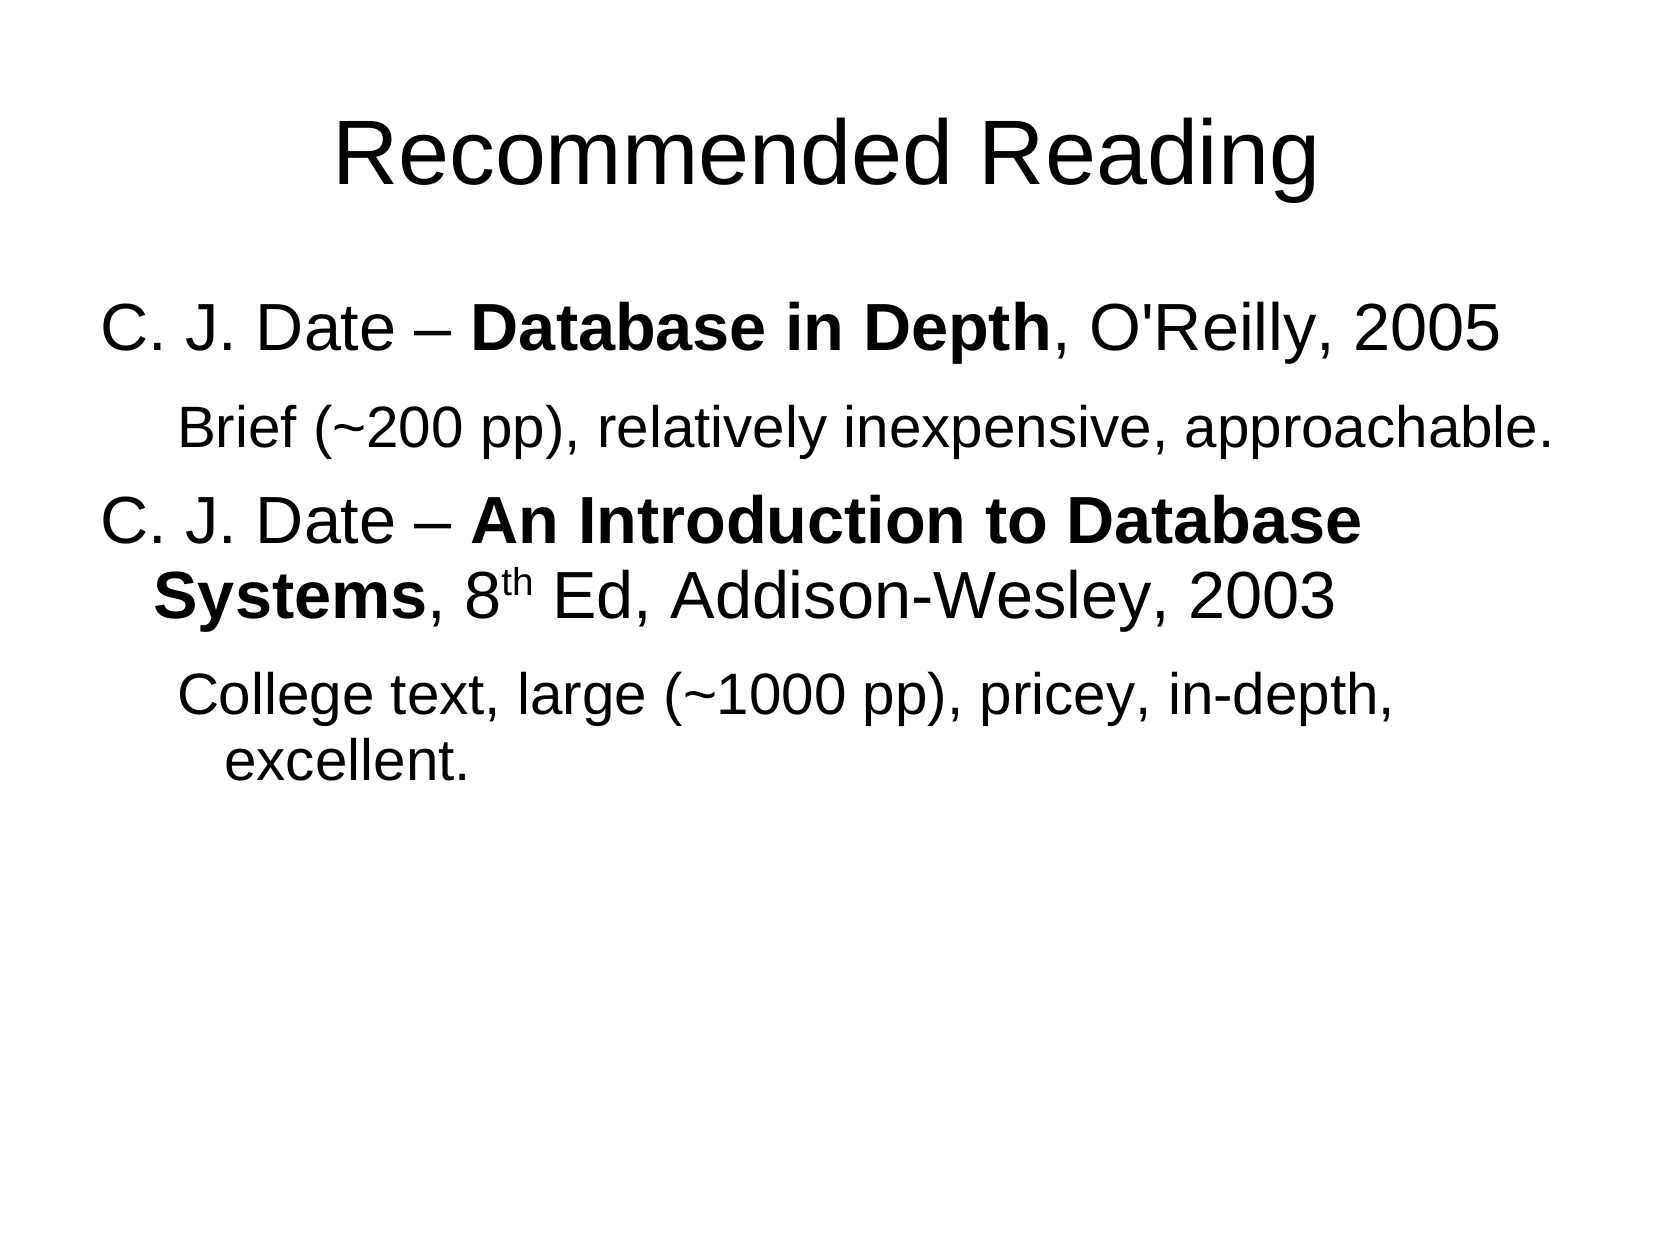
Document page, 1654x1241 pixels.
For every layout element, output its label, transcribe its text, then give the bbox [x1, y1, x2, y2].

list C. J. Date – Database in Depth, O'Reilly, 2005 Brief (~200 pp), relatively inexpensive, approachable. C. J. Date – An Introduction to Database Systems, 8th Ed, Addison-Wesley, 2003 College text, large (~1000 pp), pricey, in-depth, excellent. [82, 290, 1571, 1094]
title Recommended Reading [82, 56, 1571, 250]
